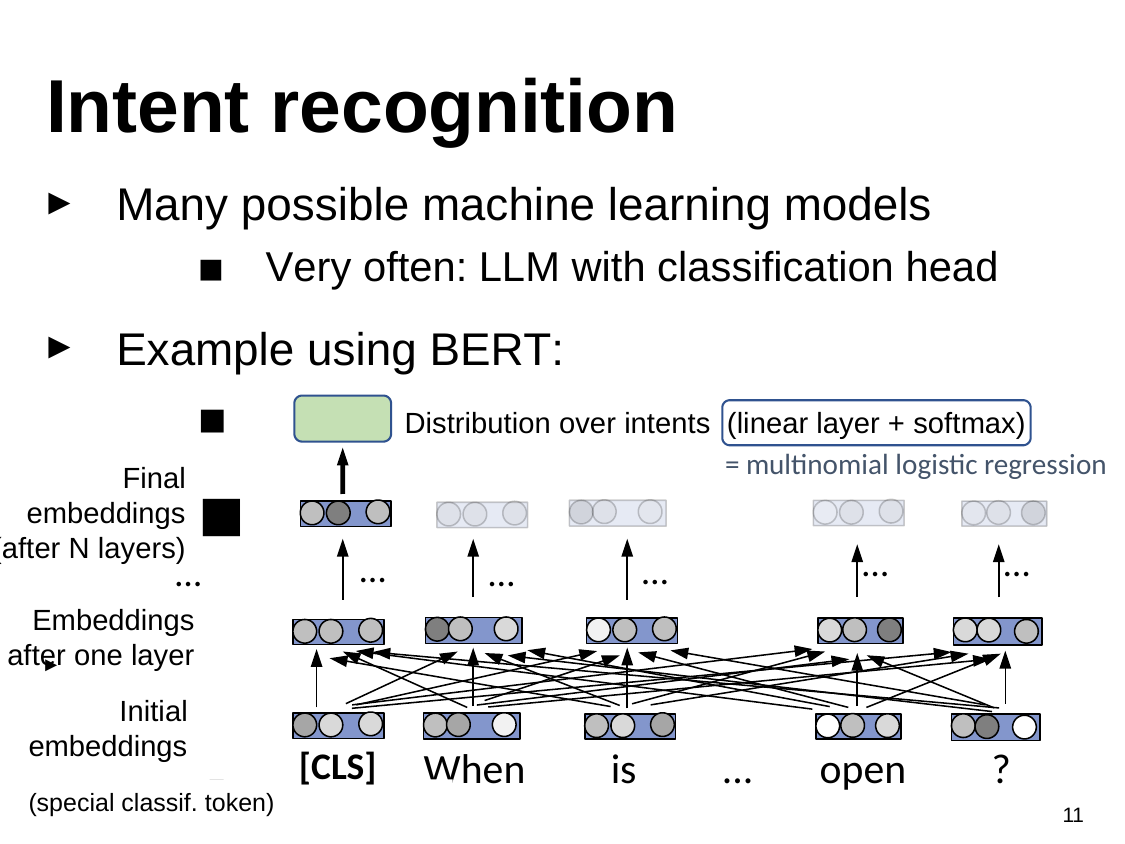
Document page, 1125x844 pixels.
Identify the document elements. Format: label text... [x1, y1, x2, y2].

text_box [294, 395, 392, 442]
text_box [584, 712, 676, 739]
text_box [569, 499, 666, 526]
text_box [813, 499, 904, 526]
text_box [425, 617, 522, 643]
text_box [817, 617, 903, 643]
text_box [815, 713, 901, 739]
text_box [586, 617, 677, 643]
text_box [961, 500, 1047, 526]
text_box When is ... open ? [395, 734, 1125, 801]
text_box Final embeddings (after N layers) [0, 452, 228, 574]
text_box [436, 501, 528, 528]
text_box [300, 500, 391, 526]
text_box [423, 712, 520, 739]
text_box … [627, 539, 724, 601]
text_box Embeddings after one layer [0, 593, 230, 680]
text_box [CLS] [283, 734, 395, 796]
text_box [951, 713, 1040, 741]
text_box [7, 680, 196, 835]
text_box Distribution over intents (linear layer + softmax) [724, 402, 1029, 438]
text_box [292, 618, 384, 645]
text_box Distribution over intents (linear layer + softmax) [389, 397, 1088, 448]
list Many possible machine learning models Very often: LLM with classification head Example using BERT: [26, 167, 1108, 383]
text_box … [160, 541, 257, 603]
text_box Initial embeddings [13, 684, 210, 779]
text_box [953, 618, 1042, 645]
text_box … [344, 537, 442, 599]
text_box (special classif. token) [13, 779, 453, 825]
text_box … [847, 531, 944, 593]
text_box … [988, 531, 1086, 593]
text_box … [473, 541, 571, 603]
text_box [1047, 801, 1119, 829]
text_box [292, 712, 384, 734]
text_box = multinomial logistic regression [710, 438, 1125, 489]
title Intent recognition [30, 32, 1095, 157]
